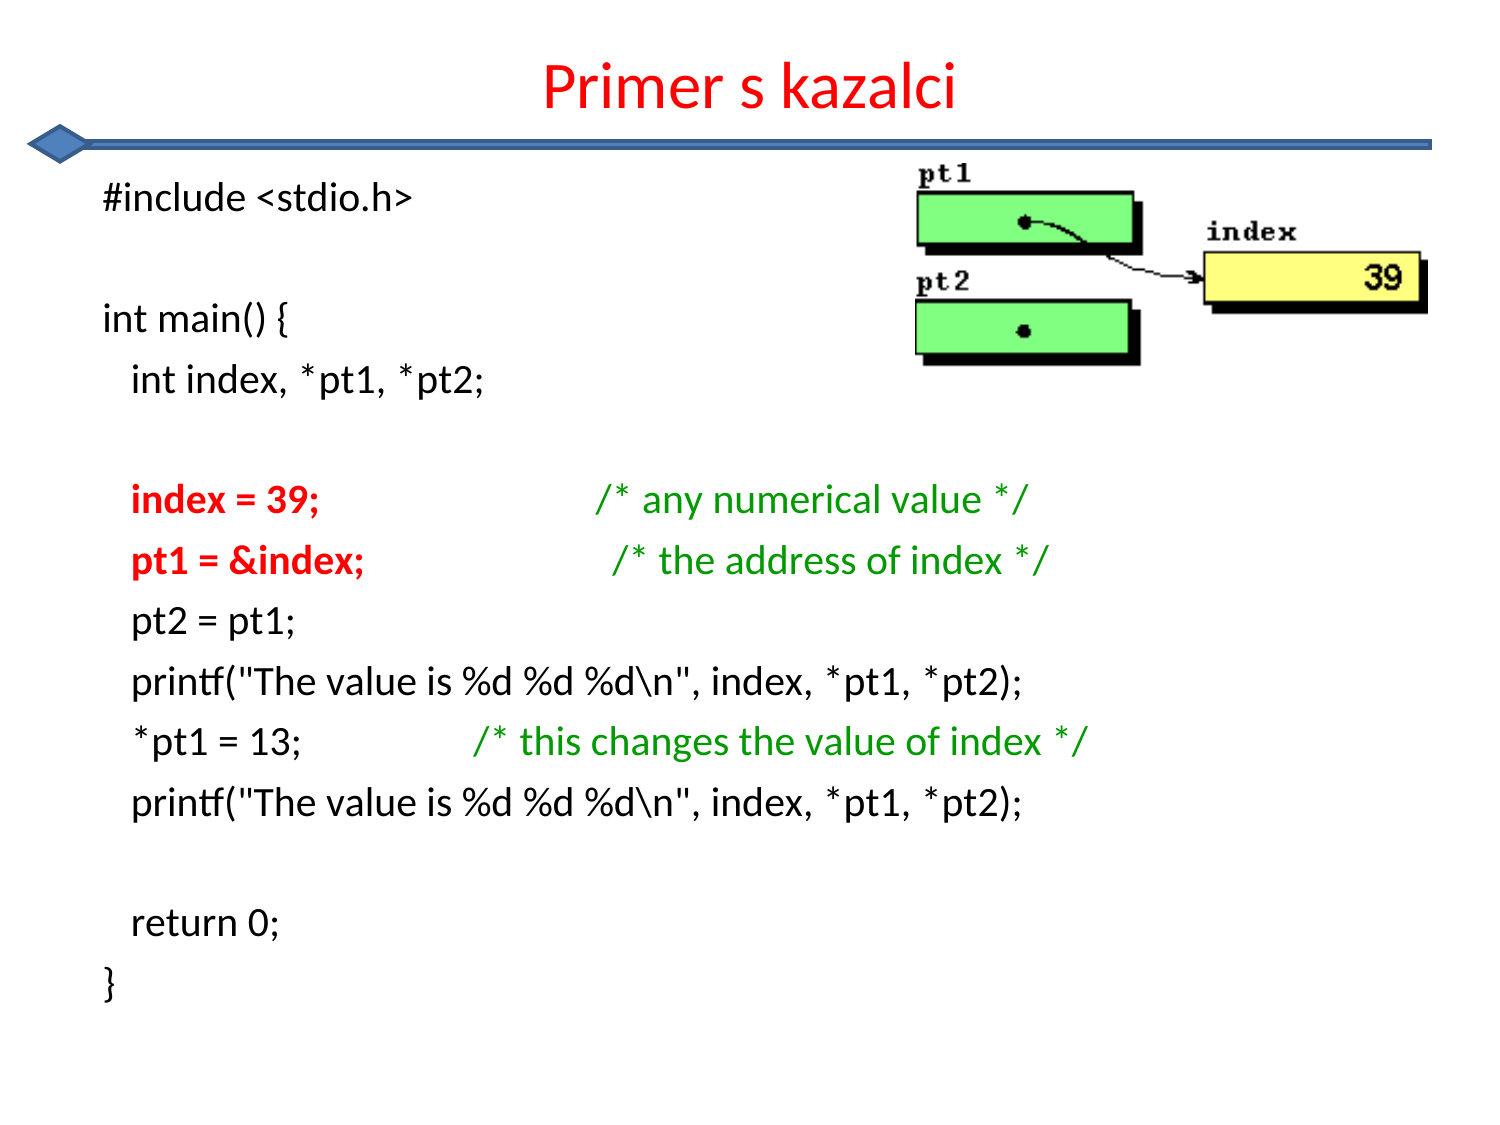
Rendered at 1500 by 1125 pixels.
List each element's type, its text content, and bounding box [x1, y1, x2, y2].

text_box #include <stdio.h> int main() { int index, *pt1, *pt2; index = 39; /* any numerical value */ pt1 = &index; /* the address of index */ pt2 = pt1; printf("The value is %d %d %d\n", index, *pt1, *pt2); *pt1 = 13; /* this changes the value of index */ printf("The value is %d %d %d\n", index, *pt1, *pt2); return 0; } [87, 162, 1363, 1014]
title Primer s kazalci [75, 23, 1426, 141]
picture [915, 163, 1428, 375]
